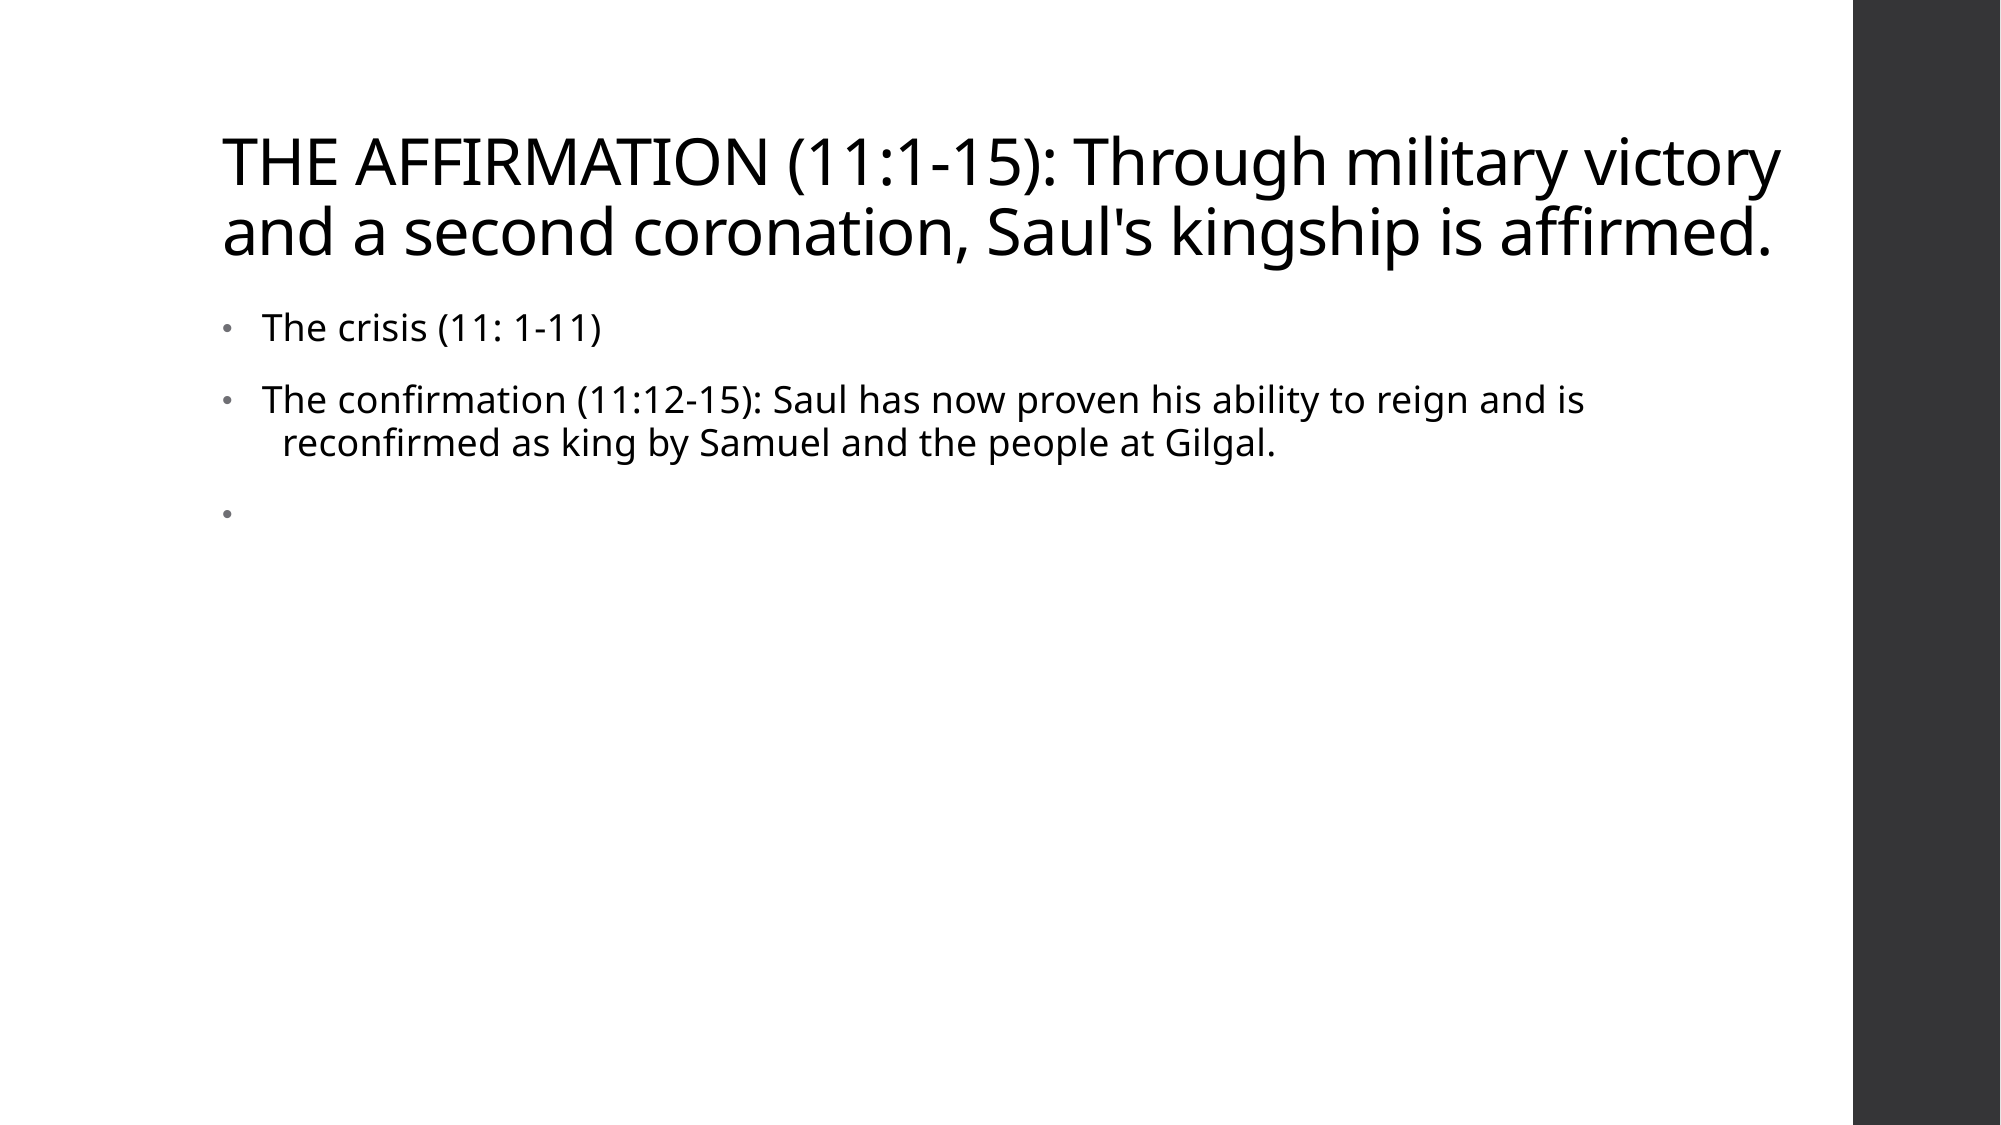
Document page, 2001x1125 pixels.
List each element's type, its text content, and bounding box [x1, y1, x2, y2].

title THE AFFIRMATION (11:1-15): Through military victory and a second coronation, Saul's kingship is affirmed. [206, 60, 1797, 278]
list The crisis (11: 1-11) The confirmation (11:12-15): Saul has now proven his ability to reign and is reconfirmed as king by Samuel and the people at Gilgal. [206, 299, 1617, 1014]
